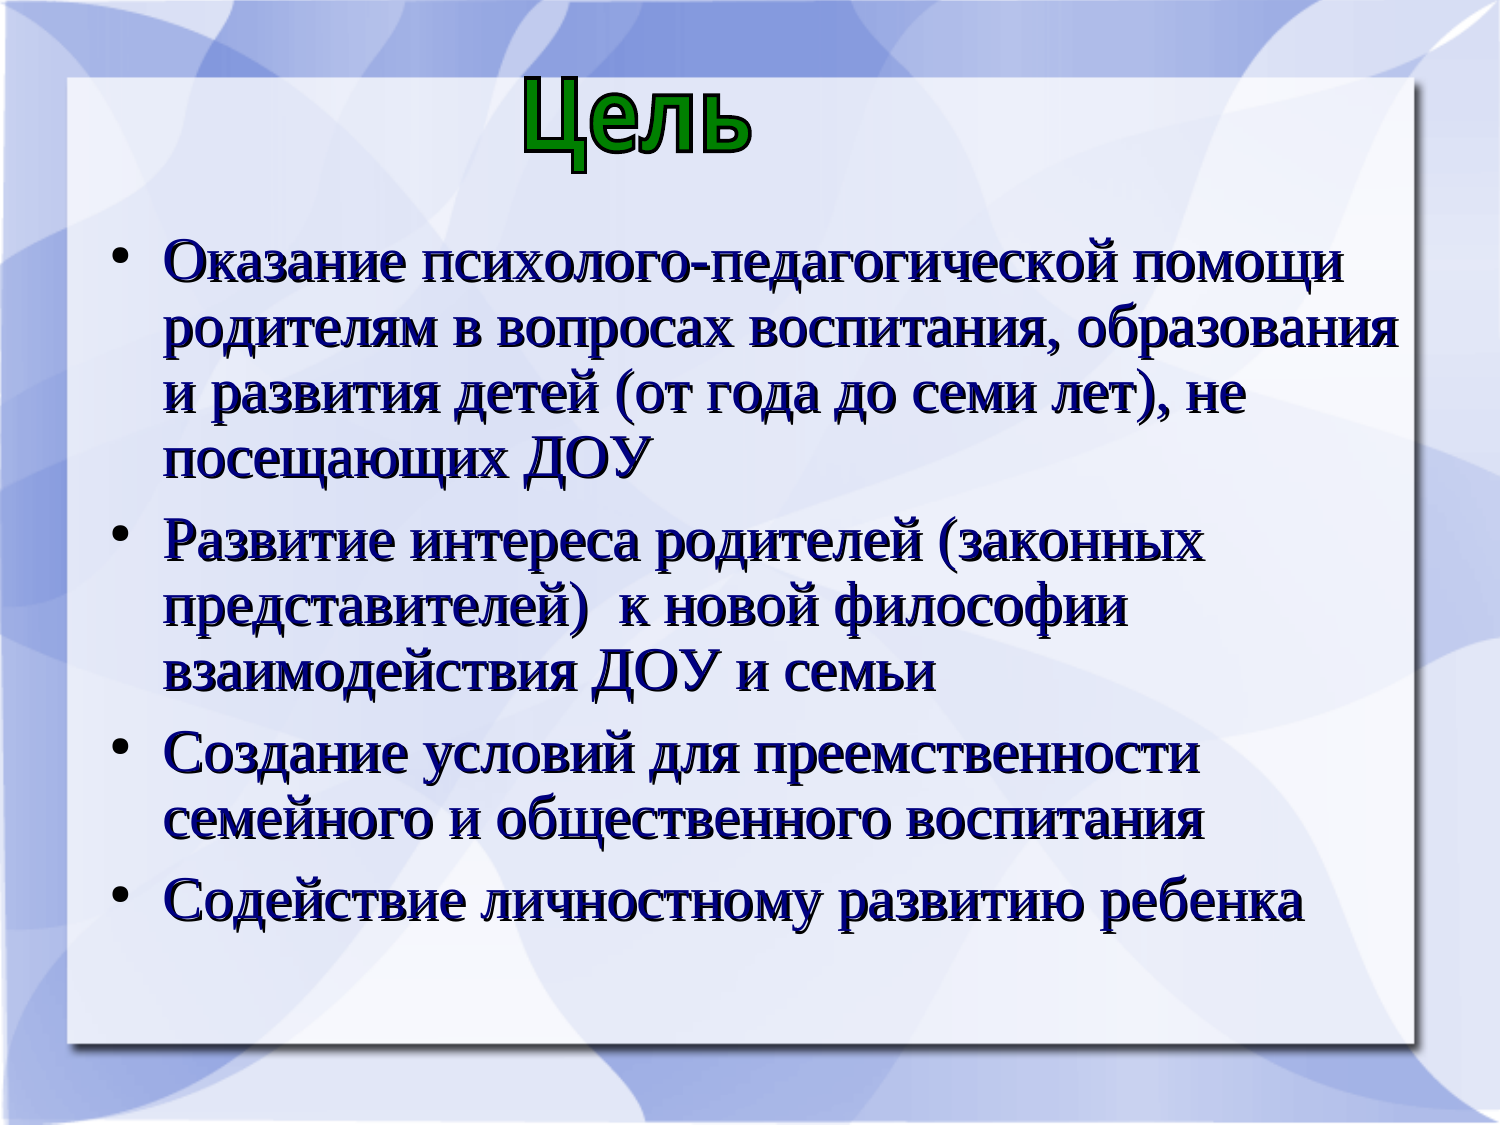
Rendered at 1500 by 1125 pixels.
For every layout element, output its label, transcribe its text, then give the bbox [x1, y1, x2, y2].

text_box Цель [640, 95, 692, 153]
text_box Цель [591, 94, 637, 153]
list Оказание психолого-педагогической помощи родителям в вопросах воспитания, образования и развития детей (от года до семи лет), не посещающих ДОУ Развитие интереса родителей (законных представителей) к новой философии взаимодействия ДОУ и семьи Создание условий для преемственности семейного и общественного воспитания Содействие личностному развитию ребенка [76, 220, 1447, 1093]
text_box Цель [525, 78, 586, 173]
text_box Цель [705, 95, 750, 152]
picture [0, 0, 1500, 1125]
